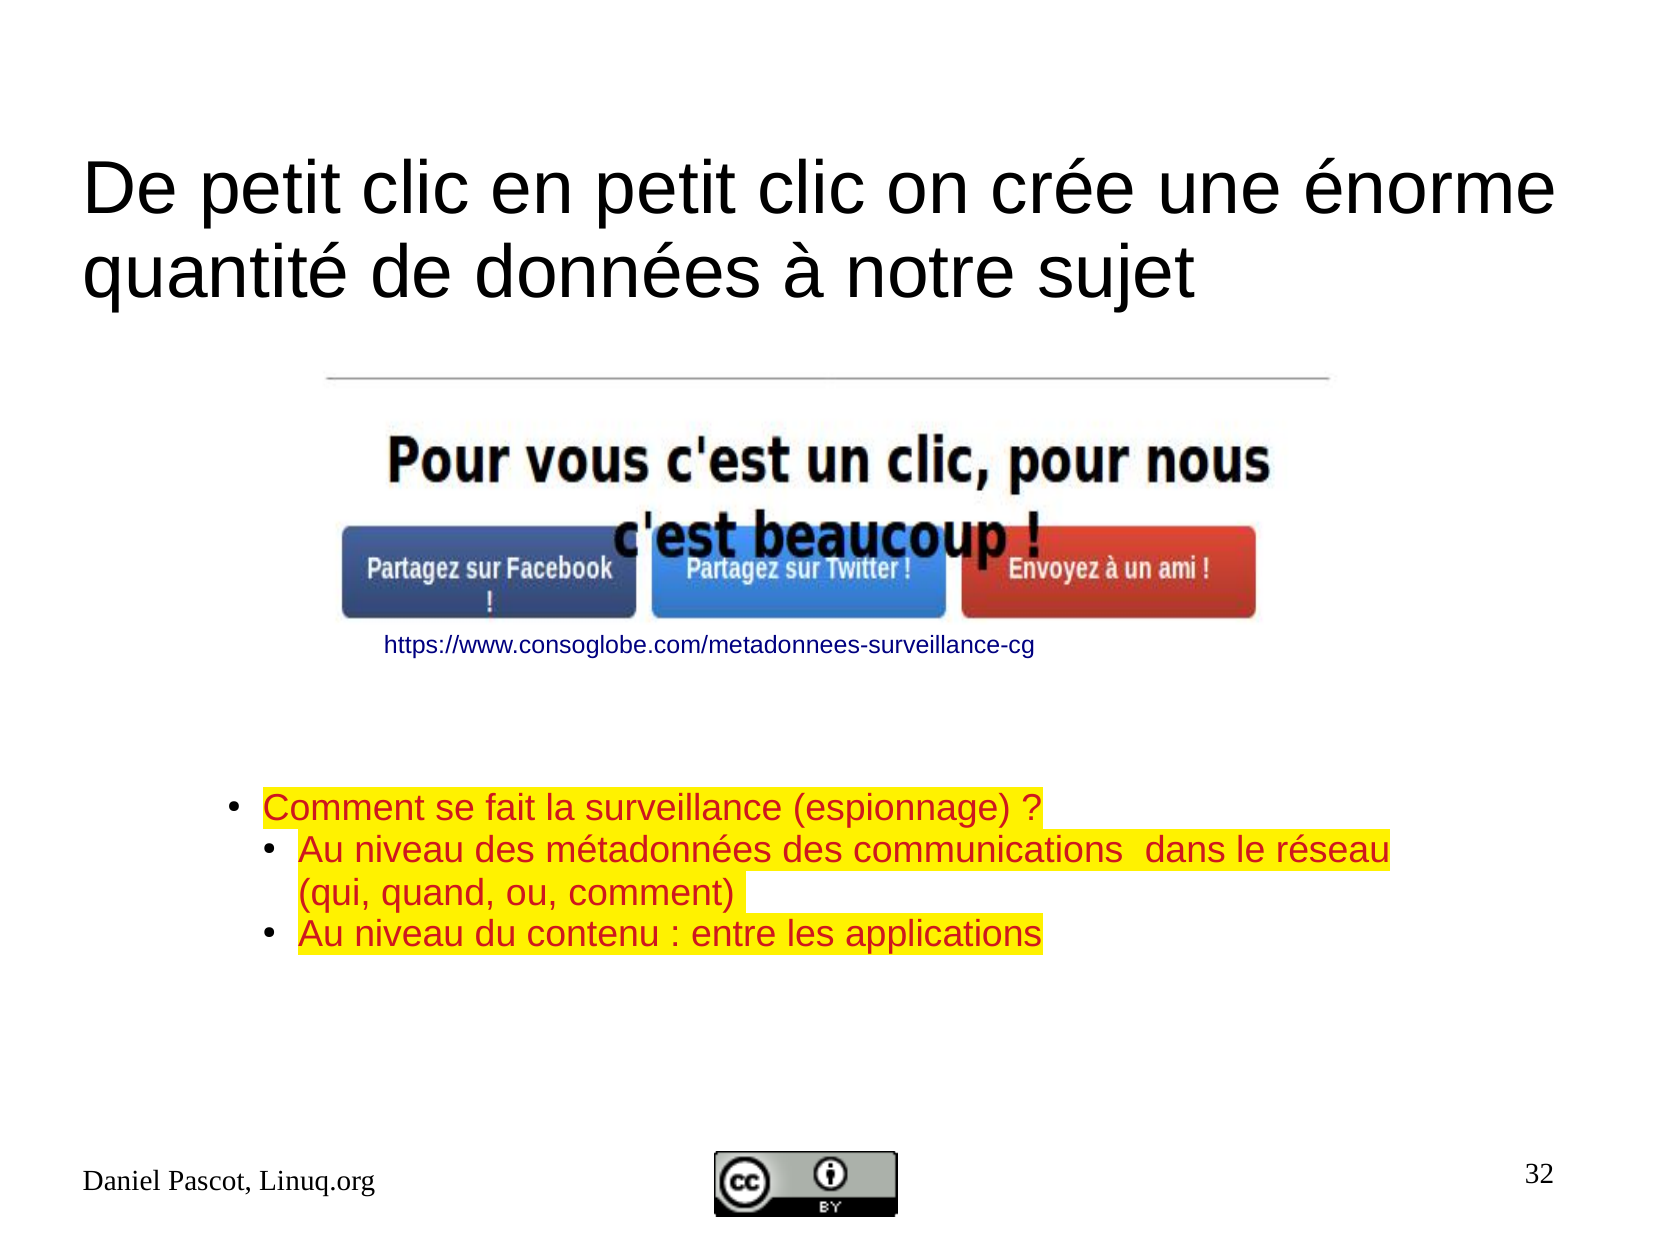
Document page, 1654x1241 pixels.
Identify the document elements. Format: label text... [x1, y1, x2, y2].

title De petit clic en petit clic on crée une énorme quantité de données à notre sujet [82, 126, 1571, 334]
text_box https://www.consoglobe.com/metadonnees-surveillance-cg [369, 622, 1081, 680]
picture [311, 355, 1350, 650]
text_box Comment se fait la surveillance (espionnage) ? Au niveau des métadonnées des communications dans le réseau (qui, quand, ou, comment) Au niveau du contenu : entre les applications [212, 779, 1477, 963]
picture [714, 1151, 898, 1217]
